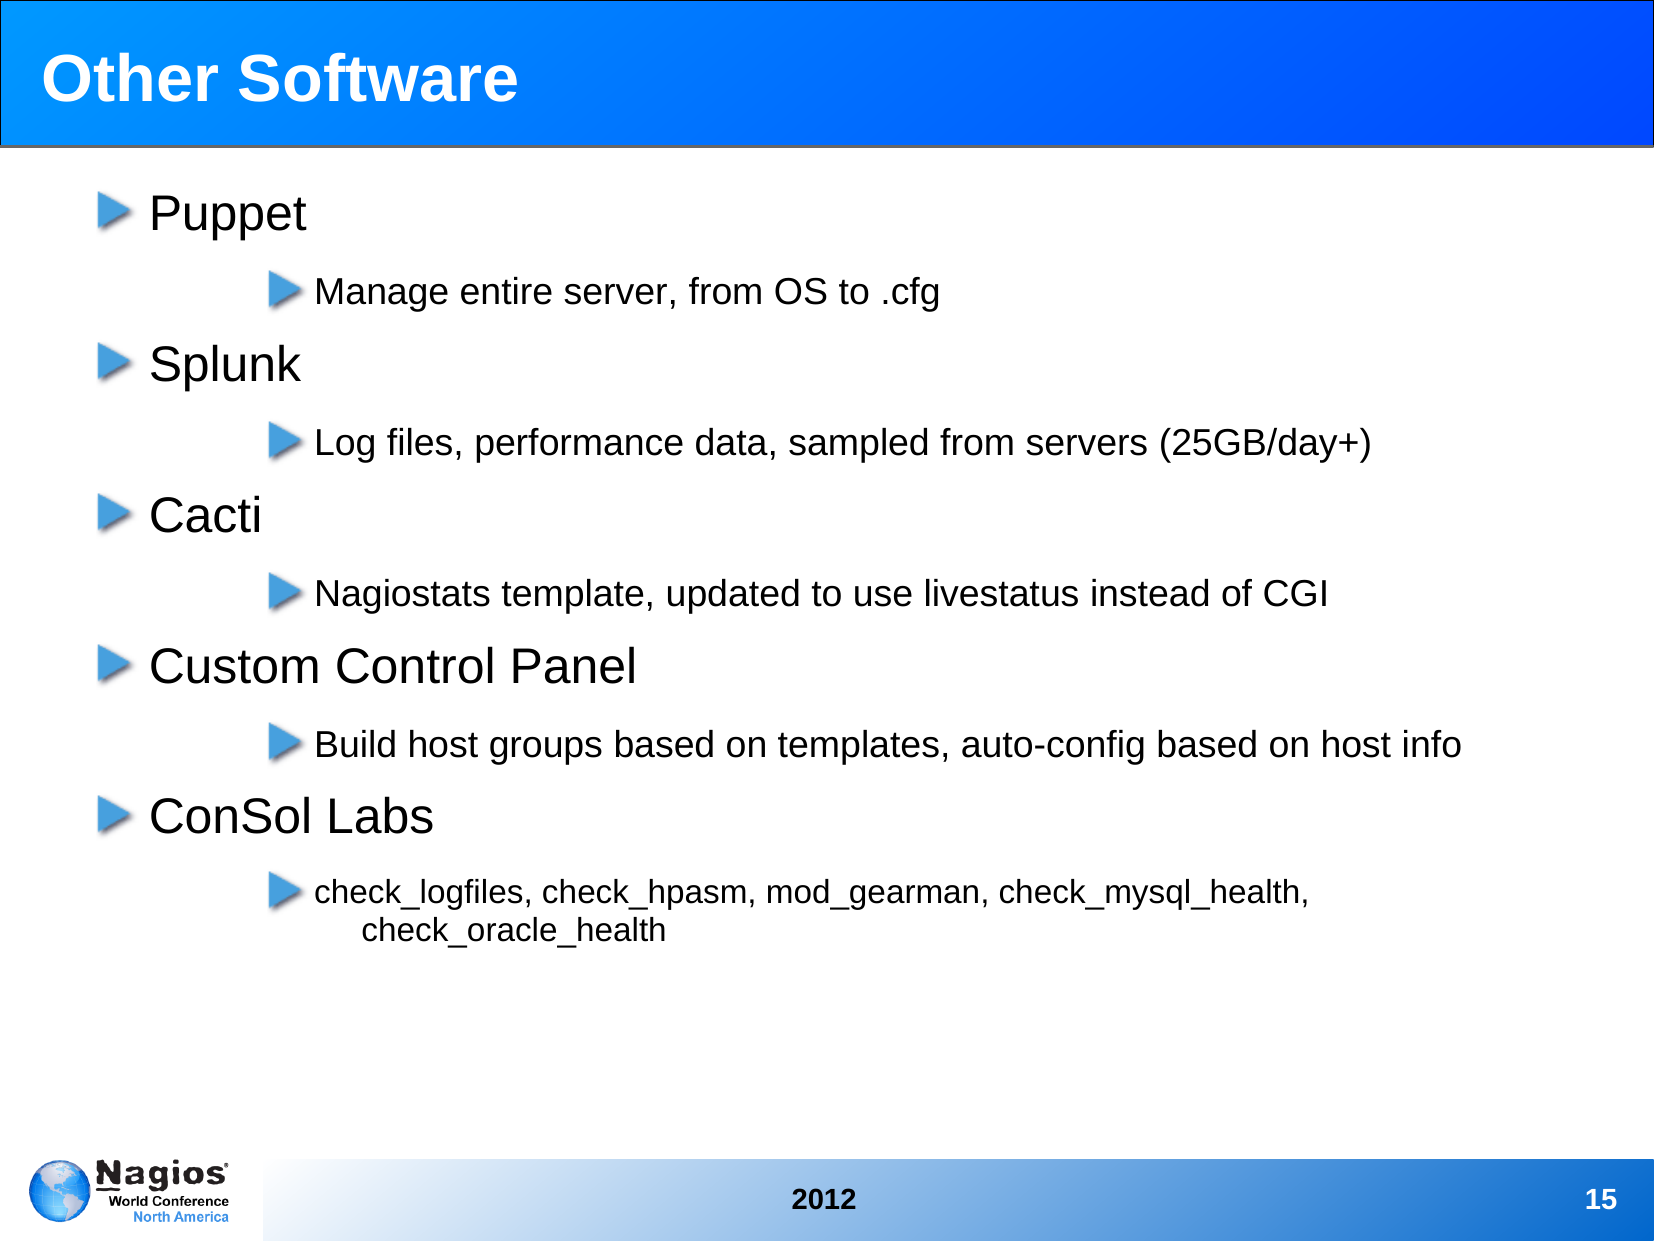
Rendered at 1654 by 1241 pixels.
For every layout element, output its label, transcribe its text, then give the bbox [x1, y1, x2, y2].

list Puppet Manage entire server, from OS to .cfg Splunk Log files, performance data, sampled from servers (25GB/day+) Cacti Nagiostats template, updated to use livestatus instead of CGI Custom Control Panel Build host groups based on templates, auto-config based on host info ConSol Labs check_logfiles, check_hpasm, mod_gearman, check_mysql_health, check_oracle_health [77, 185, 1615, 1038]
title Other Software [41, 29, 1248, 127]
picture [29, 1159, 229, 1235]
